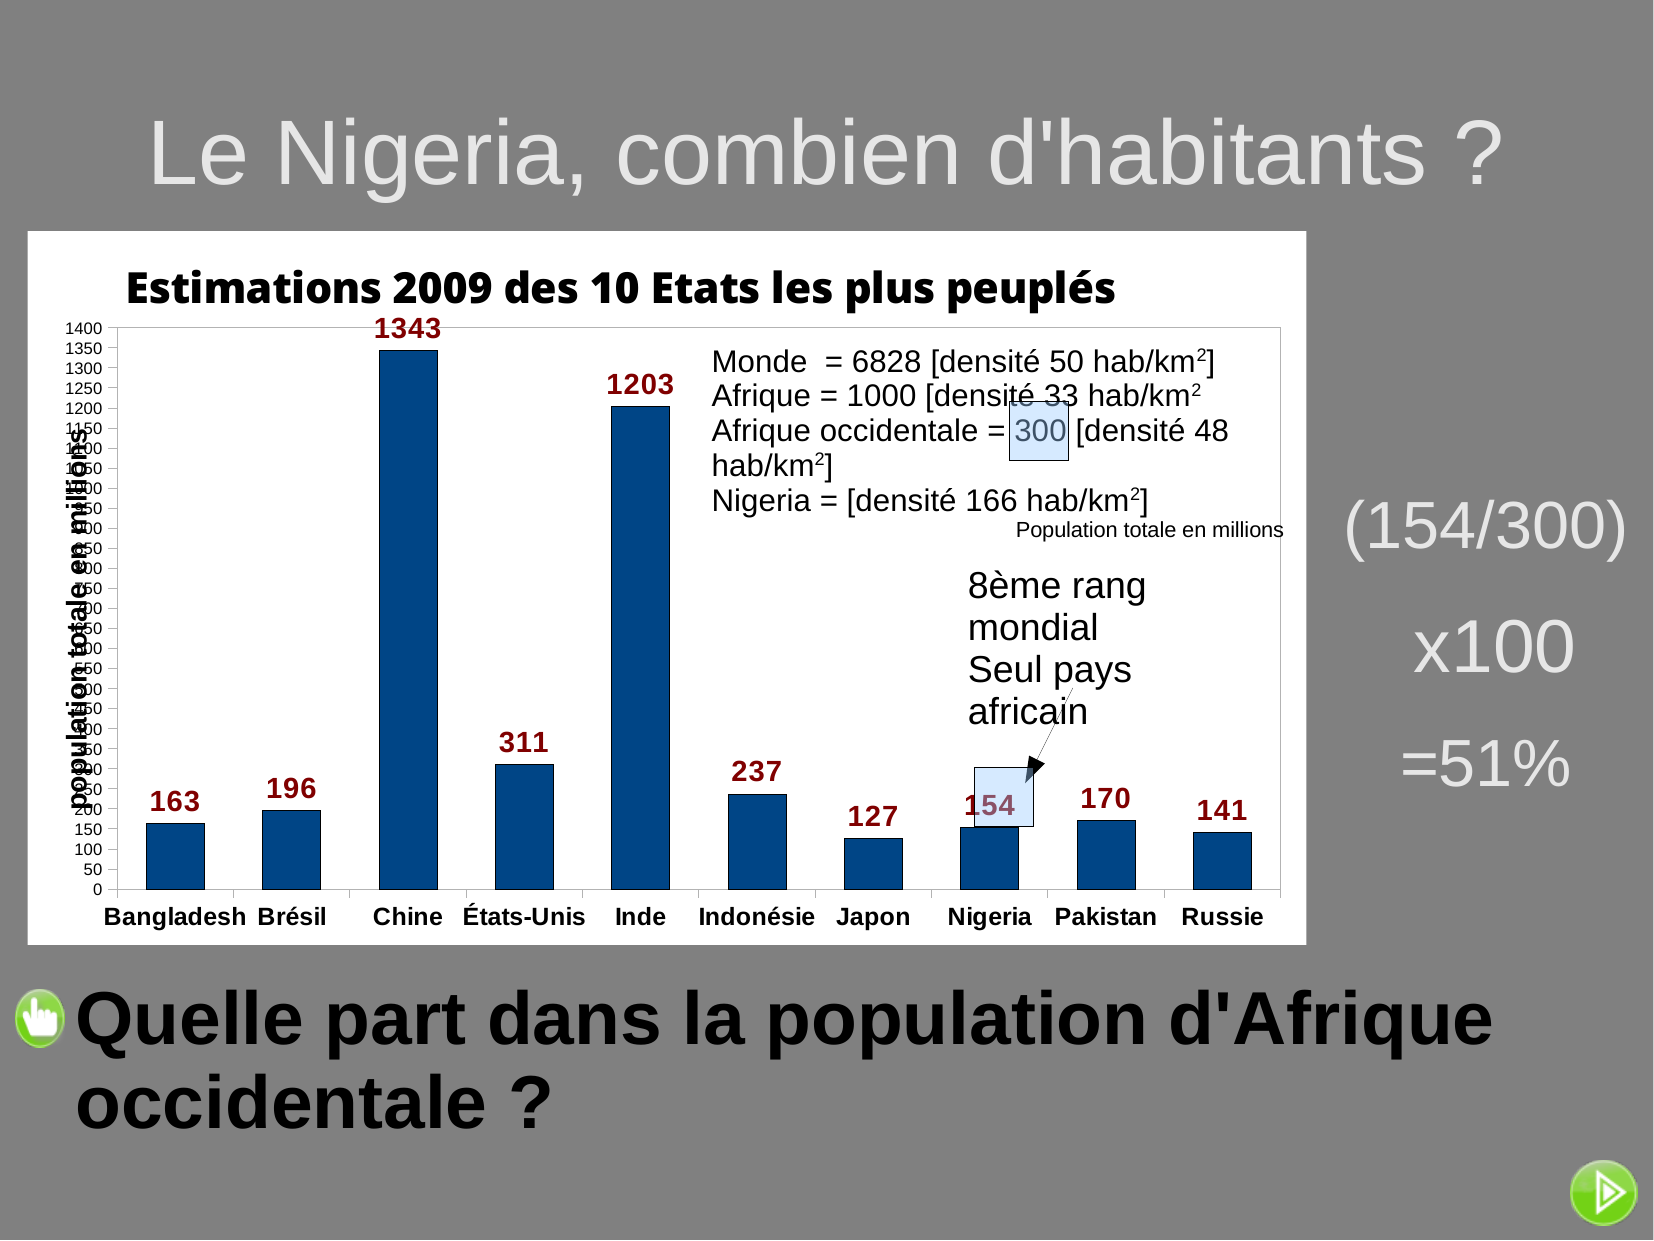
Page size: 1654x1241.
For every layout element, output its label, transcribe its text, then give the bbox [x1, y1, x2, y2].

chart [27, 231, 1307, 945]
text_box (154/300) x100 =51% [1328, 442, 1644, 771]
picture [15, 989, 65, 1048]
text_box Quelle part dans la population d'Afrique occidentale ? [60, 969, 1633, 1153]
picture [1570, 1160, 1638, 1226]
text_box 8ème rang mondial Seul pays africain [953, 557, 1278, 699]
title Le Nigeria, combien d'habitants ? [82, 49, 1571, 257]
text_box Monde = 6828 [densité 50 hab/km2] Afrique = 1000 [densité 33 hab/km2 Afrique occidentale = 300 [densité 48 hab/km2] Nigeria = [densité 166 hab/km2] Population totale en millions [696, 336, 1300, 555]
text_box [1009, 401, 1069, 461]
text_box [974, 767, 1034, 827]
